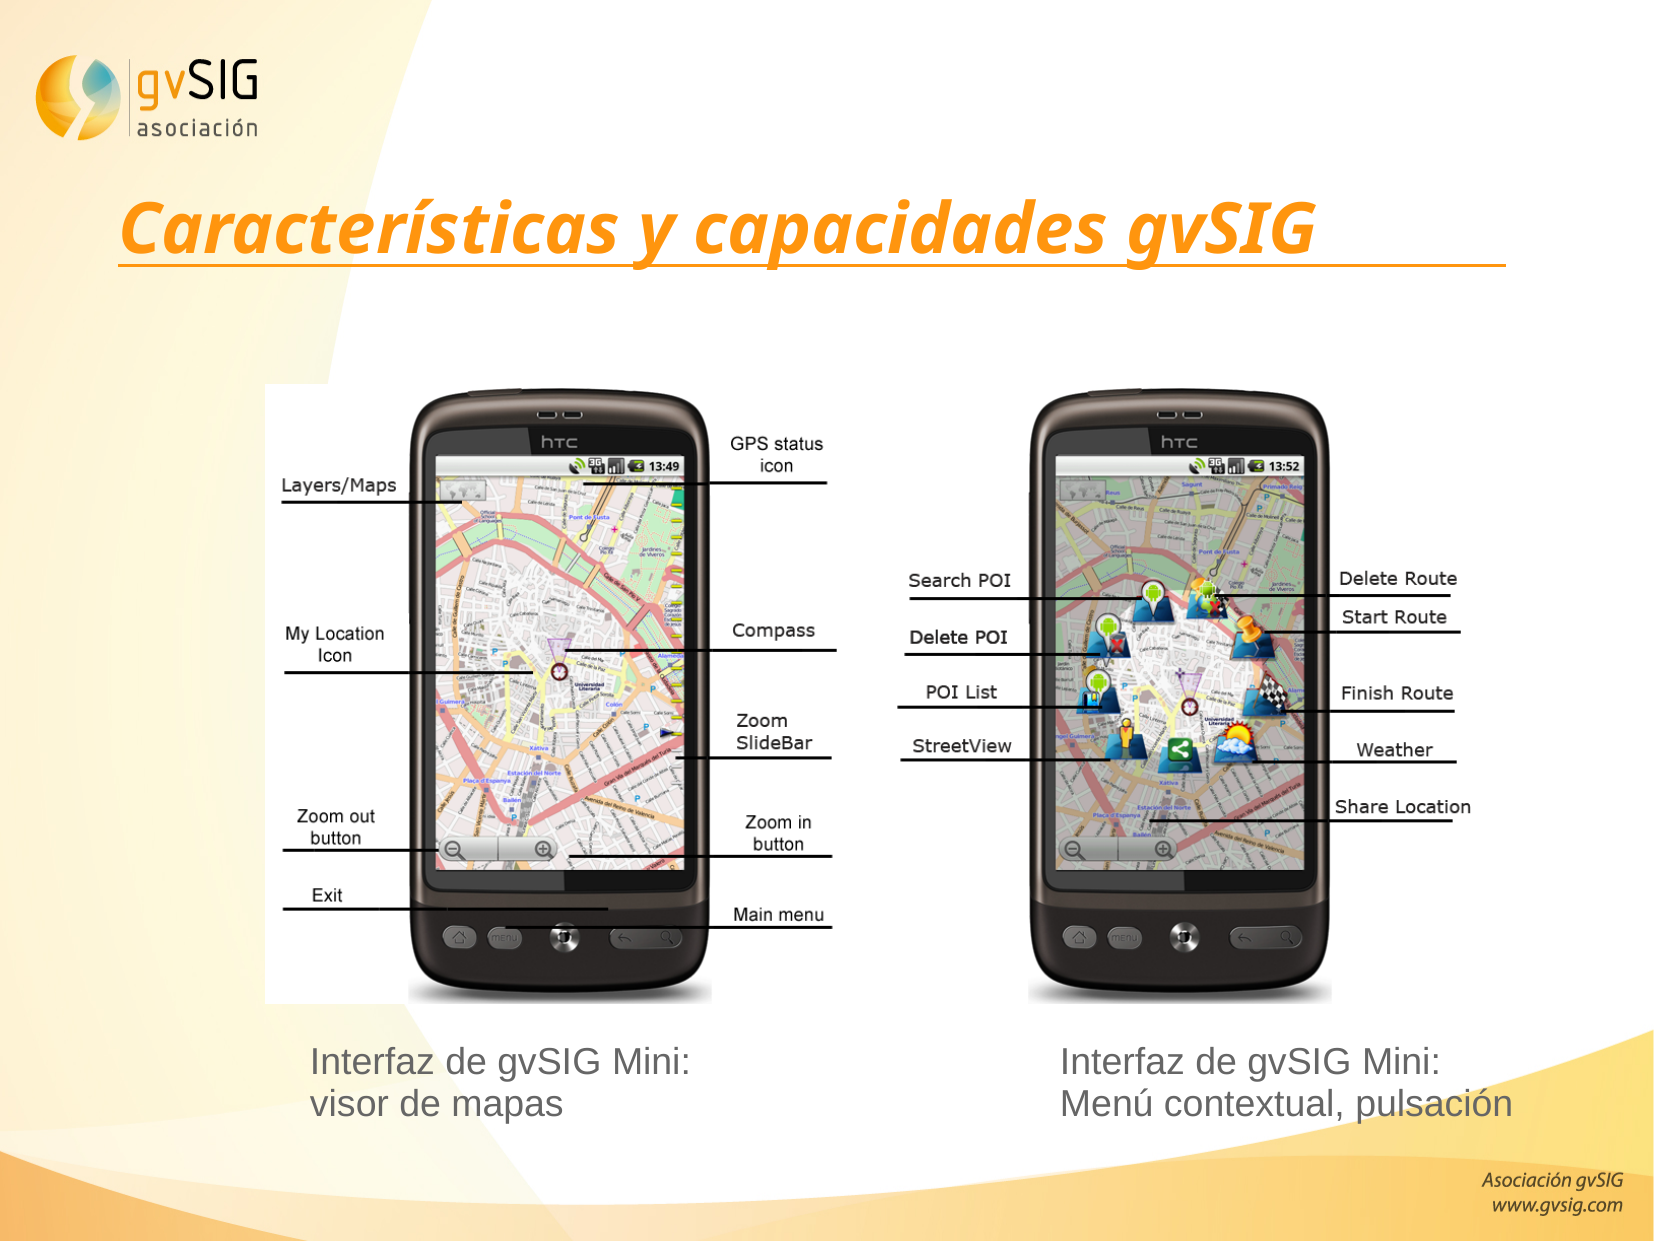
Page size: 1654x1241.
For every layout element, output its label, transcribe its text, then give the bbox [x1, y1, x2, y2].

picture [0, 0, 1654, 1241]
text_box Interfaz de gvSIG Mini: Menú contextual, pulsación [1045, 1033, 1536, 1133]
title Características y capacidades gvSIG [118, 177, 1654, 276]
text_box Interfaz de gvSIG Mini: visor de mapas [295, 1033, 786, 1133]
